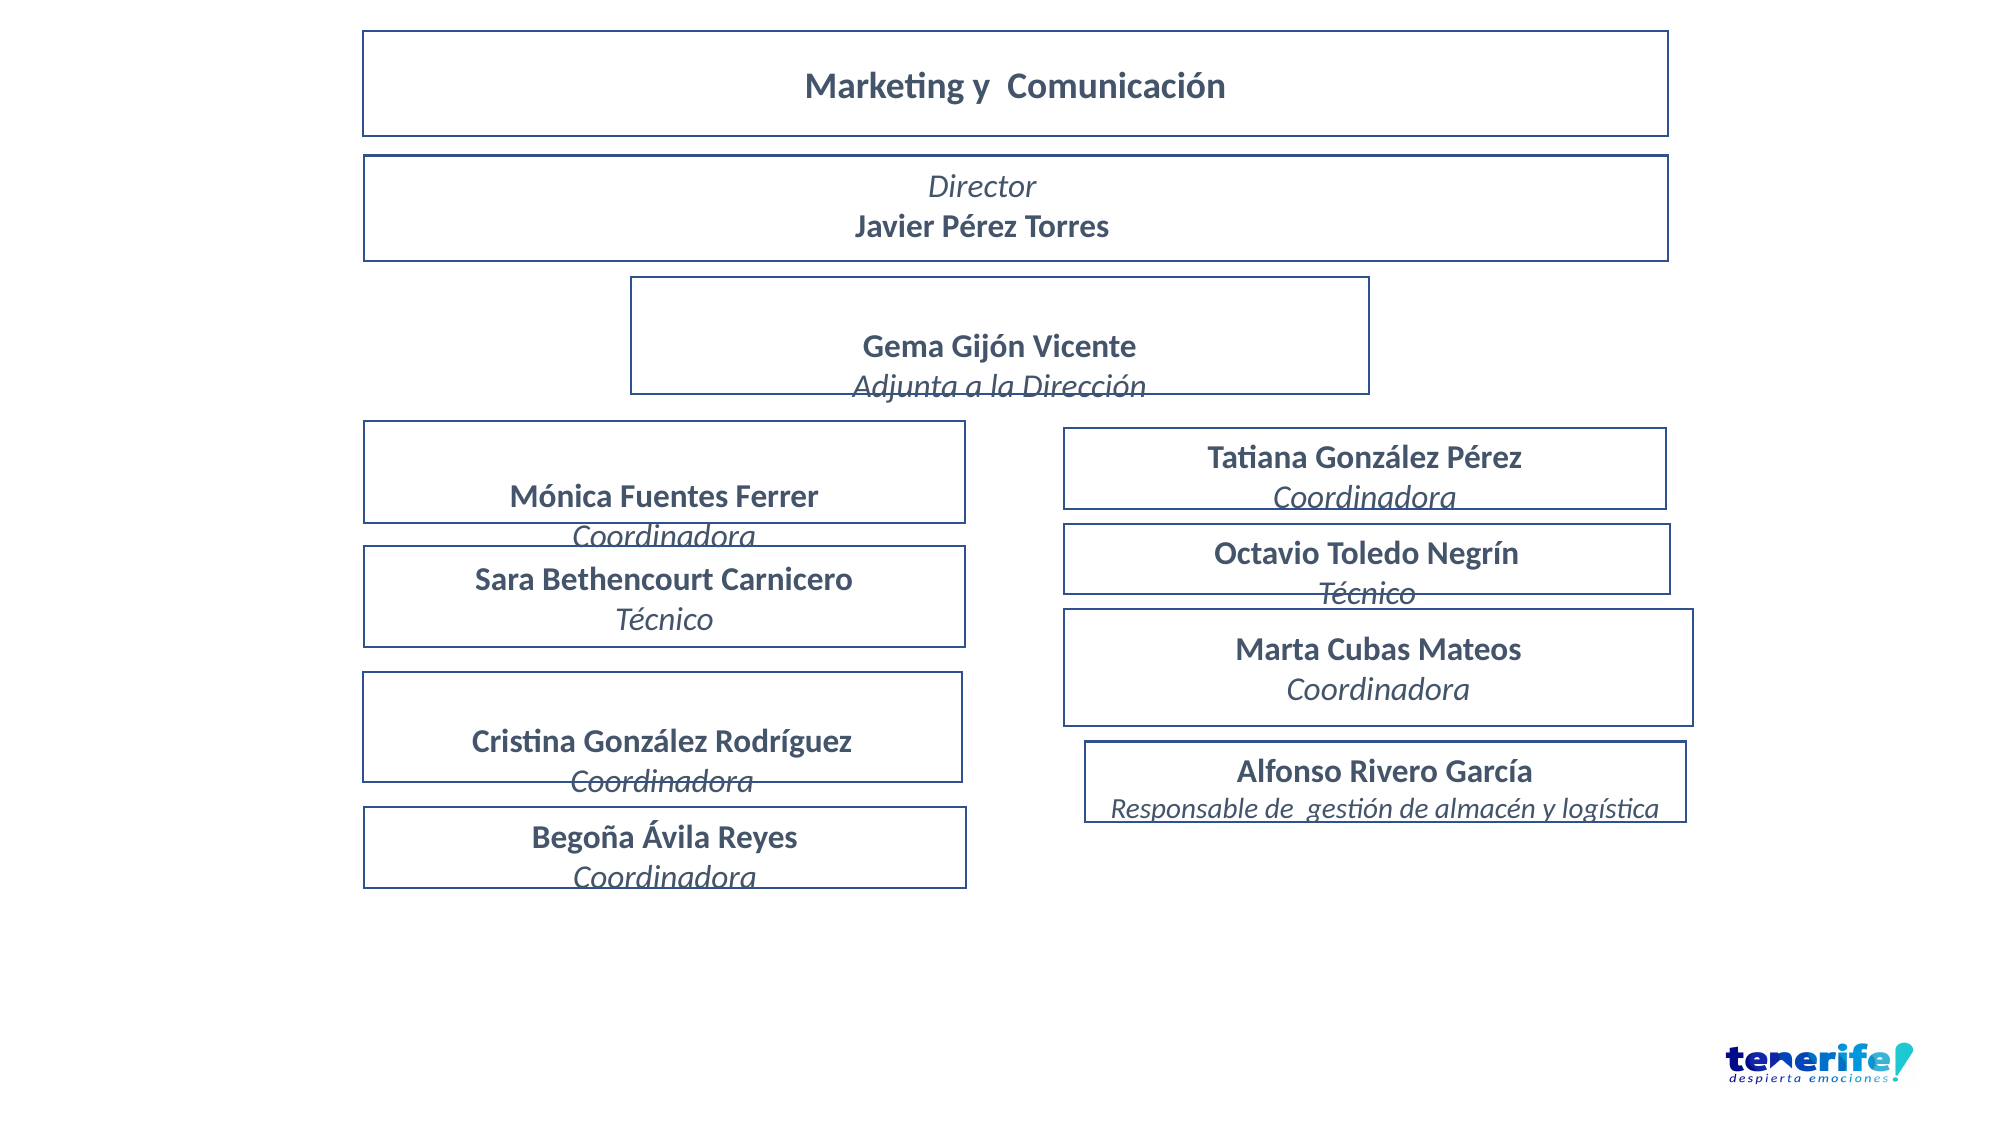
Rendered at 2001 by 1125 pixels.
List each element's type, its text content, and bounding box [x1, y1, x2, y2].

text_box Gema Gijón Vicente Adjunta a la Dirección [631, 277, 1369, 394]
text_box Octavio Toledo Negrín Técnico [1064, 524, 1670, 594]
text_box Tatiana González Pérez Coordinadora [1064, 428, 1666, 509]
text_box Mónica Fuentes Ferrer Coordinadora [364, 421, 965, 523]
text_box Begoña Ávila Reyes Coordinadora [364, 807, 966, 888]
text_box Sara Bethencourt Carnicero Técnico [364, 546, 965, 647]
text_box Alfonso Rivero García Responsable de gestión de almacén y logística [1085, 741, 1686, 822]
picture [1721, 1039, 1917, 1086]
text_box Cristina González Rodríguez Coordinadora [363, 672, 962, 782]
text_box Director Javier Pérez Torres [646, 157, 1319, 252]
text_box Marketing y Comunicación [363, 31, 1668, 136]
text_box Marta Cubas Mateos Coordinadora [1064, 609, 1693, 726]
